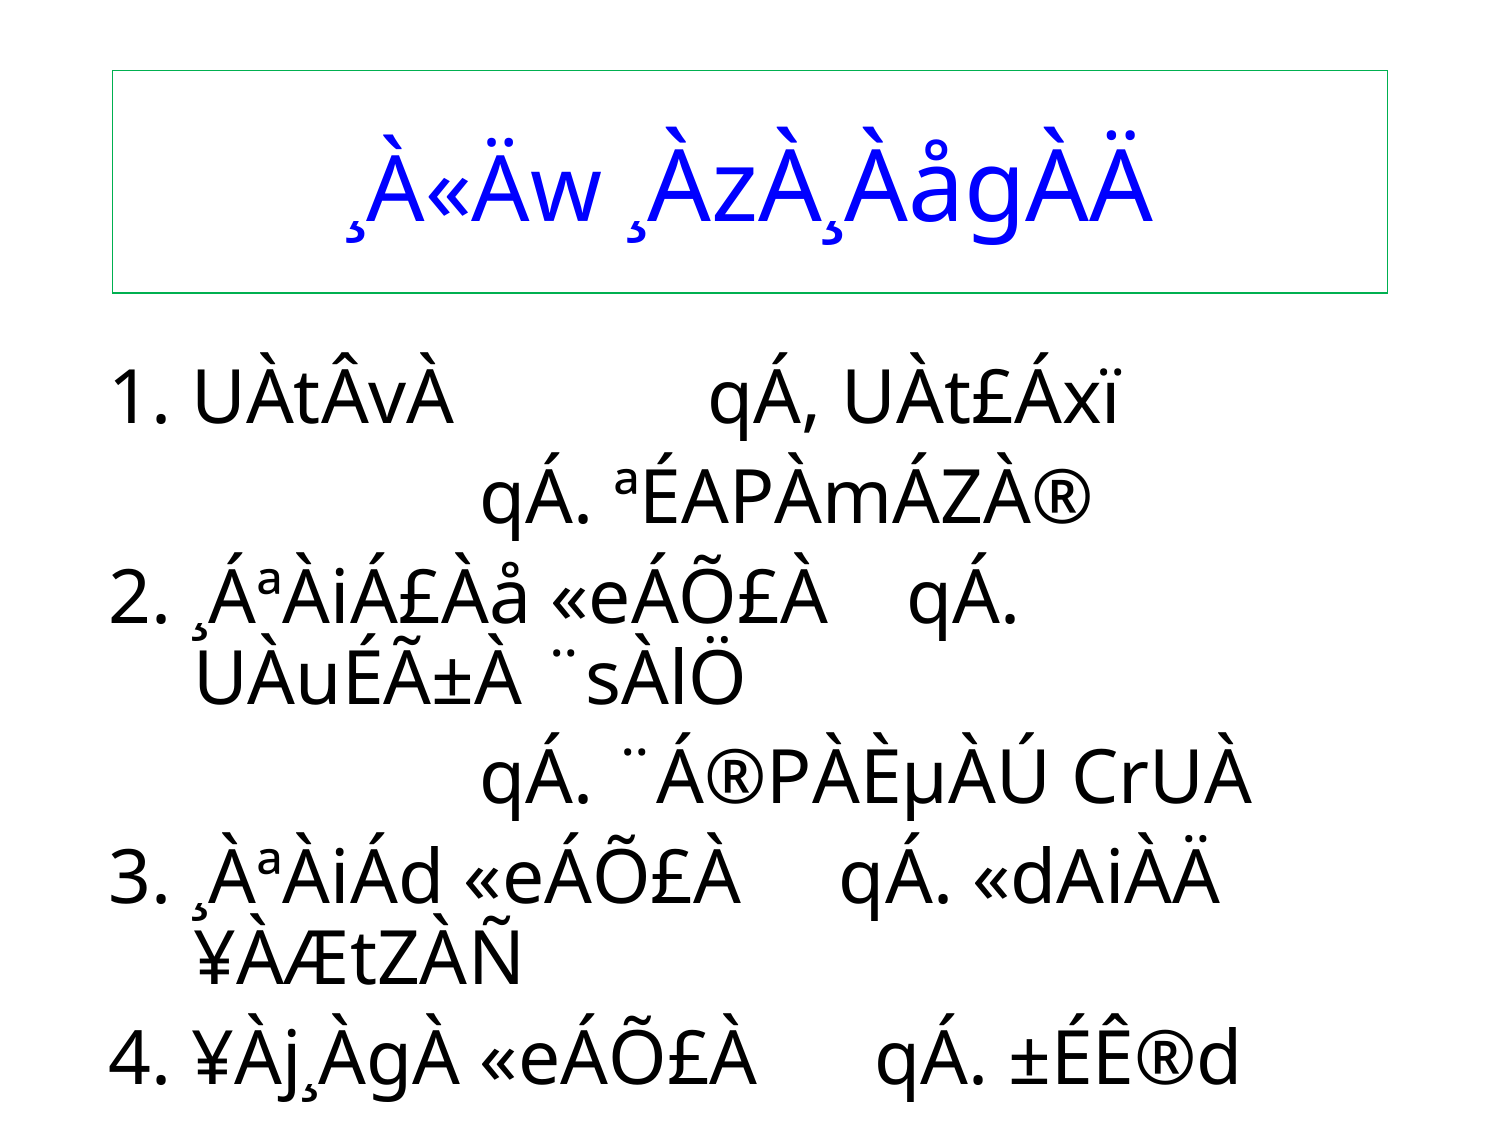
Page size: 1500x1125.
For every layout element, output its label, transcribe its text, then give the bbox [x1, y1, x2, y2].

title ¸À«Äw ¸ÀzÀ¸ÀågÀÄ [112, 70, 1388, 294]
text_box 1. UÀtÂvÀ qÁ, UÀt£Áxï qÁ. ªÉAPÀmÁZÀ® 2. ¸ÁªÀiÁ£Àå «eÁÕ£À qÁ. UÀuÉÃ±À ¨sÀlÖ qÁ. ¨Á®PÀÈµÀÚ CrUÀ 3. ¸ÀªÀiÁd «eÁÕ£À qÁ. «dAiÀÄ ¥ÀÆtZÀÑ 4. ¥Àj¸ÀgÀ «eÁÕ£À qÁ. ±ÉÊ®d [93, 351, 1384, 947]
